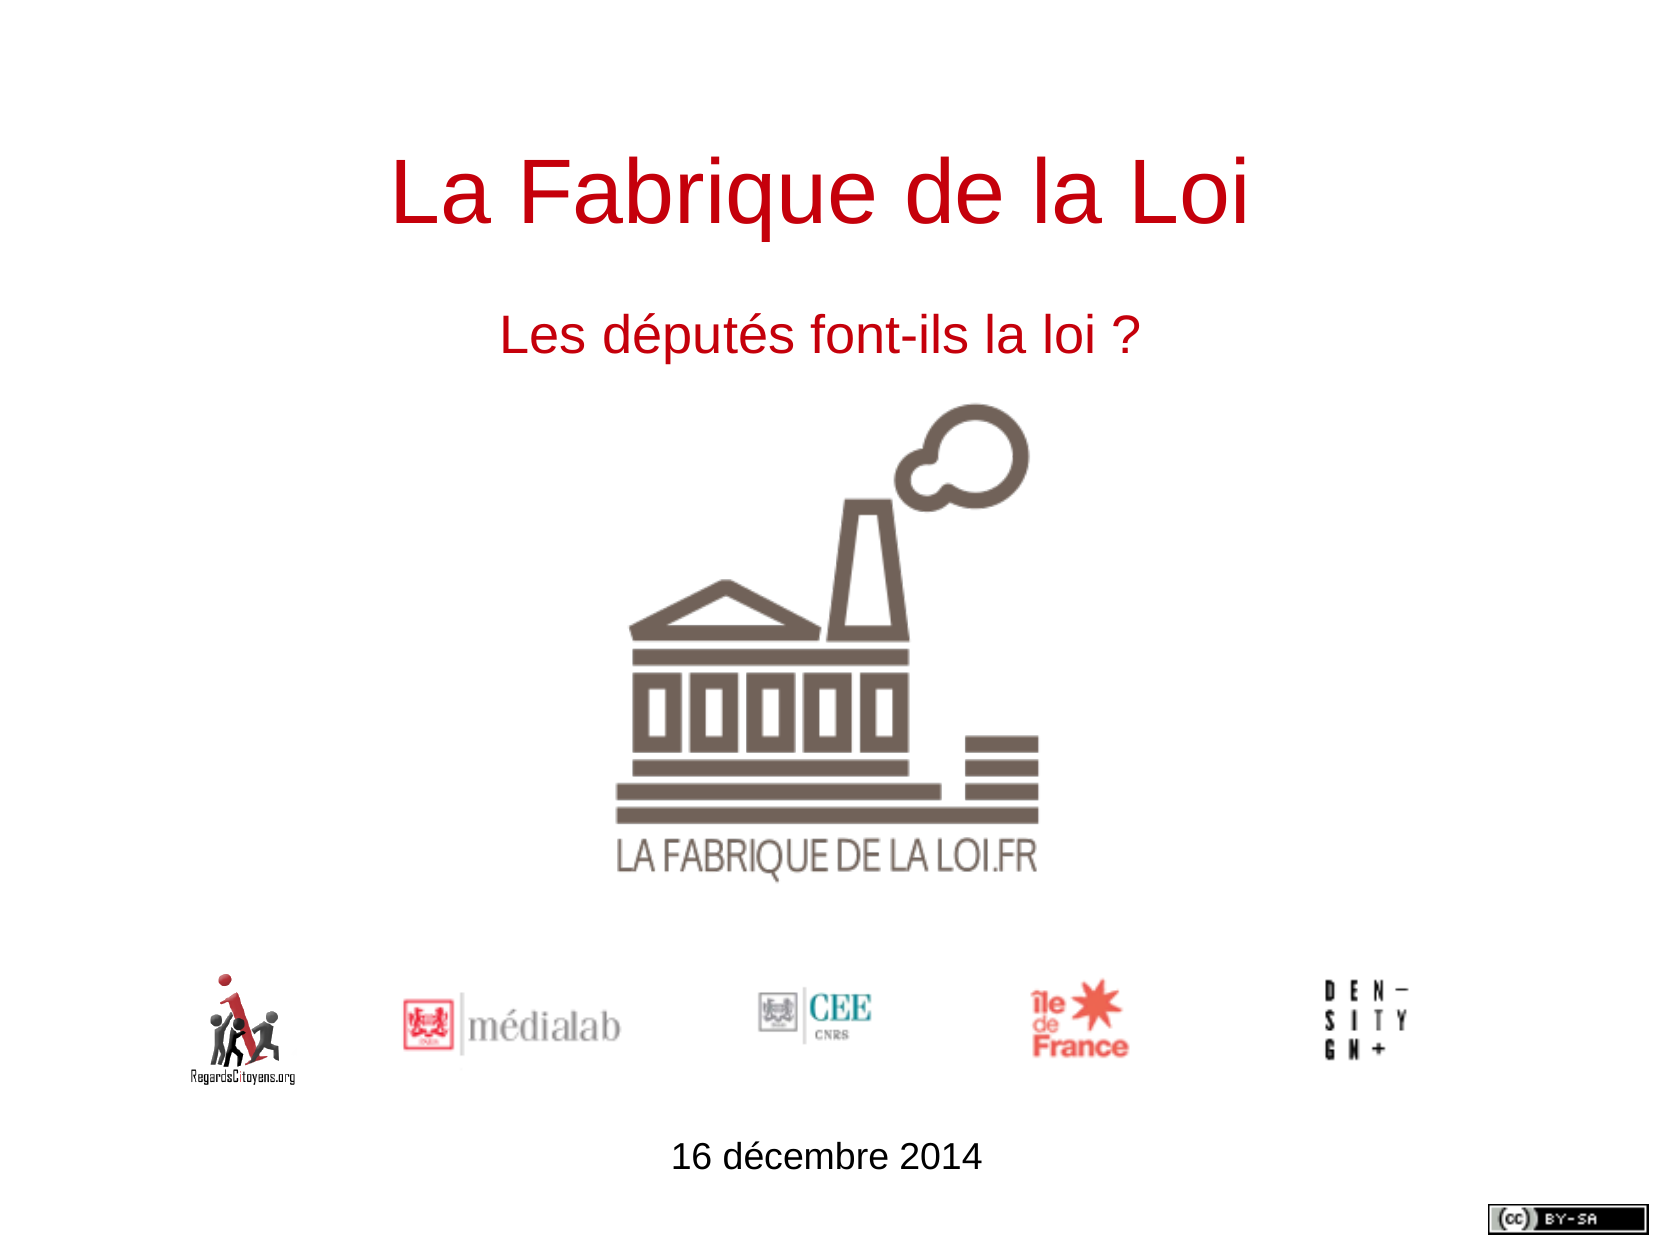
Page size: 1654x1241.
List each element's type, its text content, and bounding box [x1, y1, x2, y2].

picture [1027, 968, 1134, 1073]
picture [188, 968, 297, 1086]
picture [572, 383, 1081, 892]
picture [755, 968, 875, 1057]
title La Fabrique de la Loi Les députés font-ils la loi ? [76, 123, 1565, 443]
picture [1322, 968, 1413, 1073]
picture [1488, 1204, 1649, 1235]
picture [400, 970, 626, 1075]
text_box 16 décembre 2014 [0, 1127, 1654, 1185]
